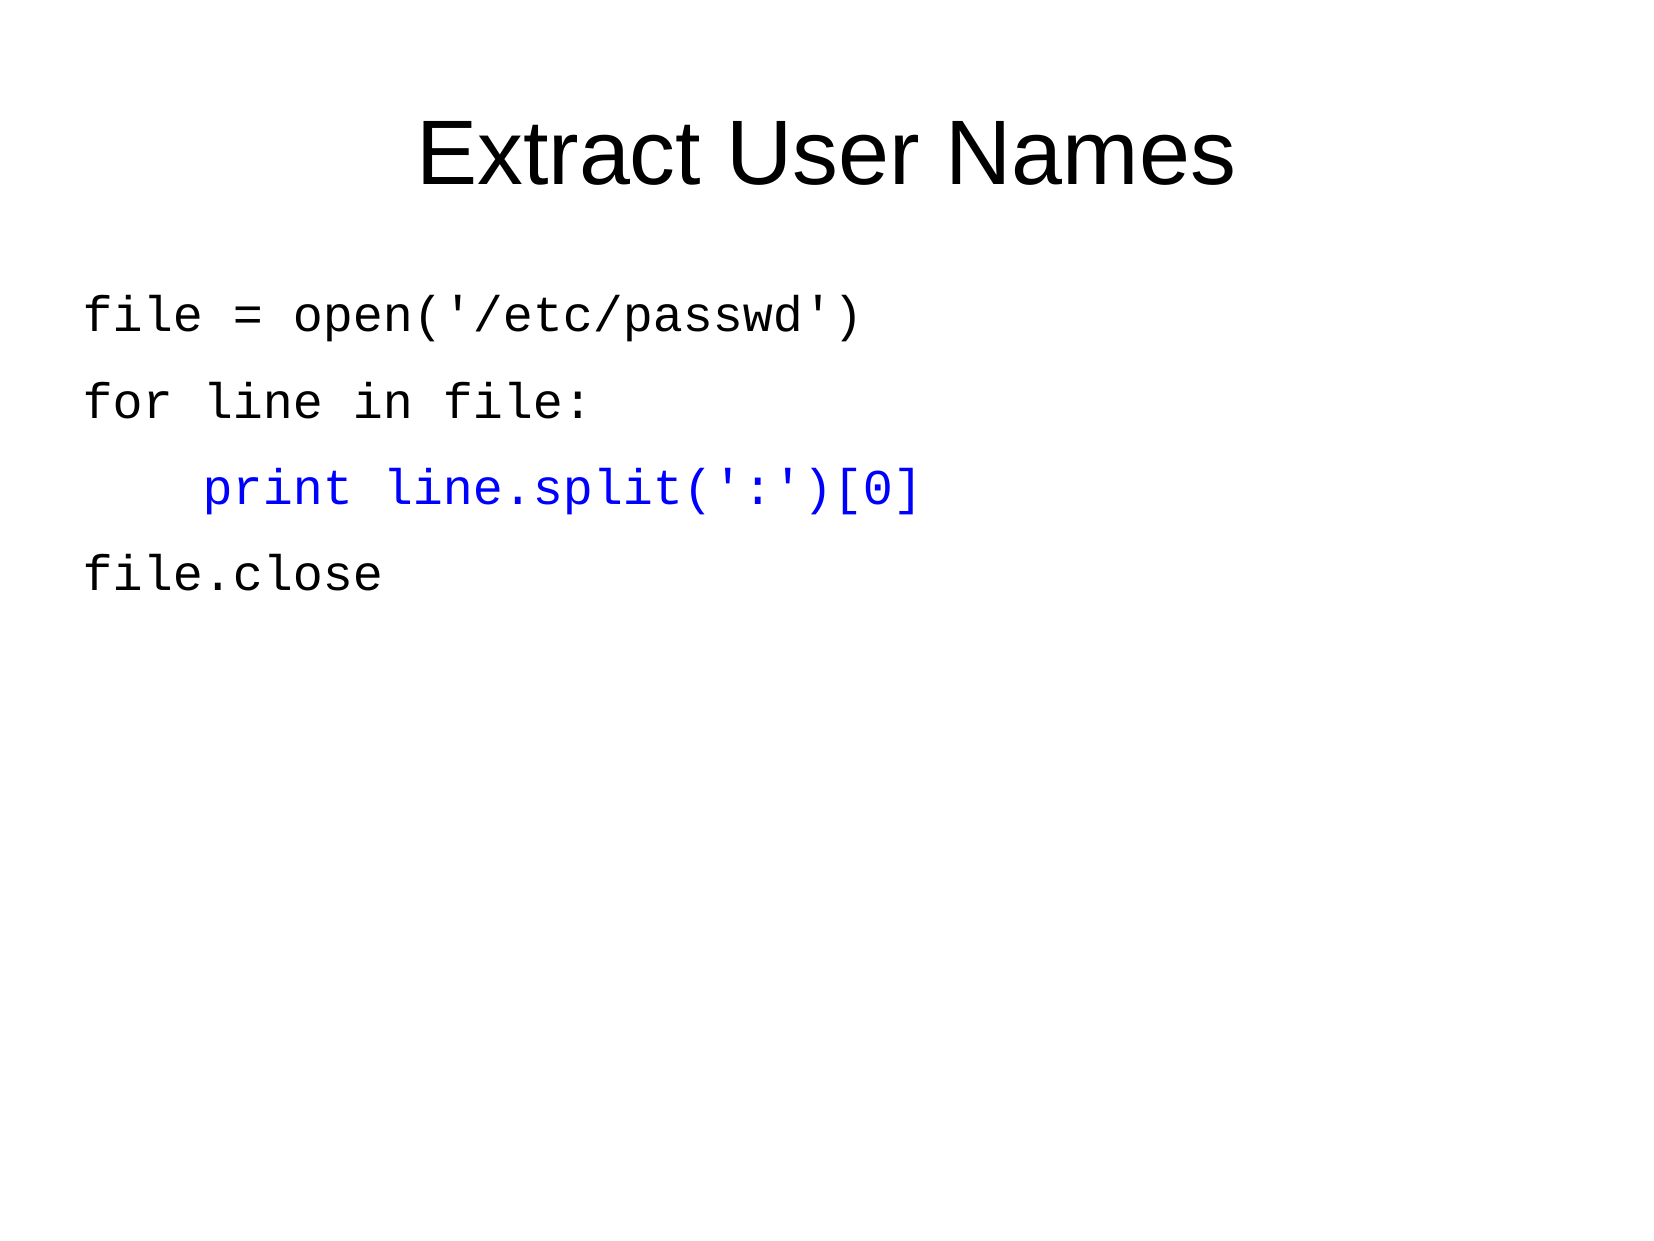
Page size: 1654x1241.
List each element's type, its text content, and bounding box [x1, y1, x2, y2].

title Extract User Names [82, 49, 1571, 257]
list file = open('/etc/passwd') for line in file: print line.split(':')[0] file.close [82, 290, 1571, 1109]
